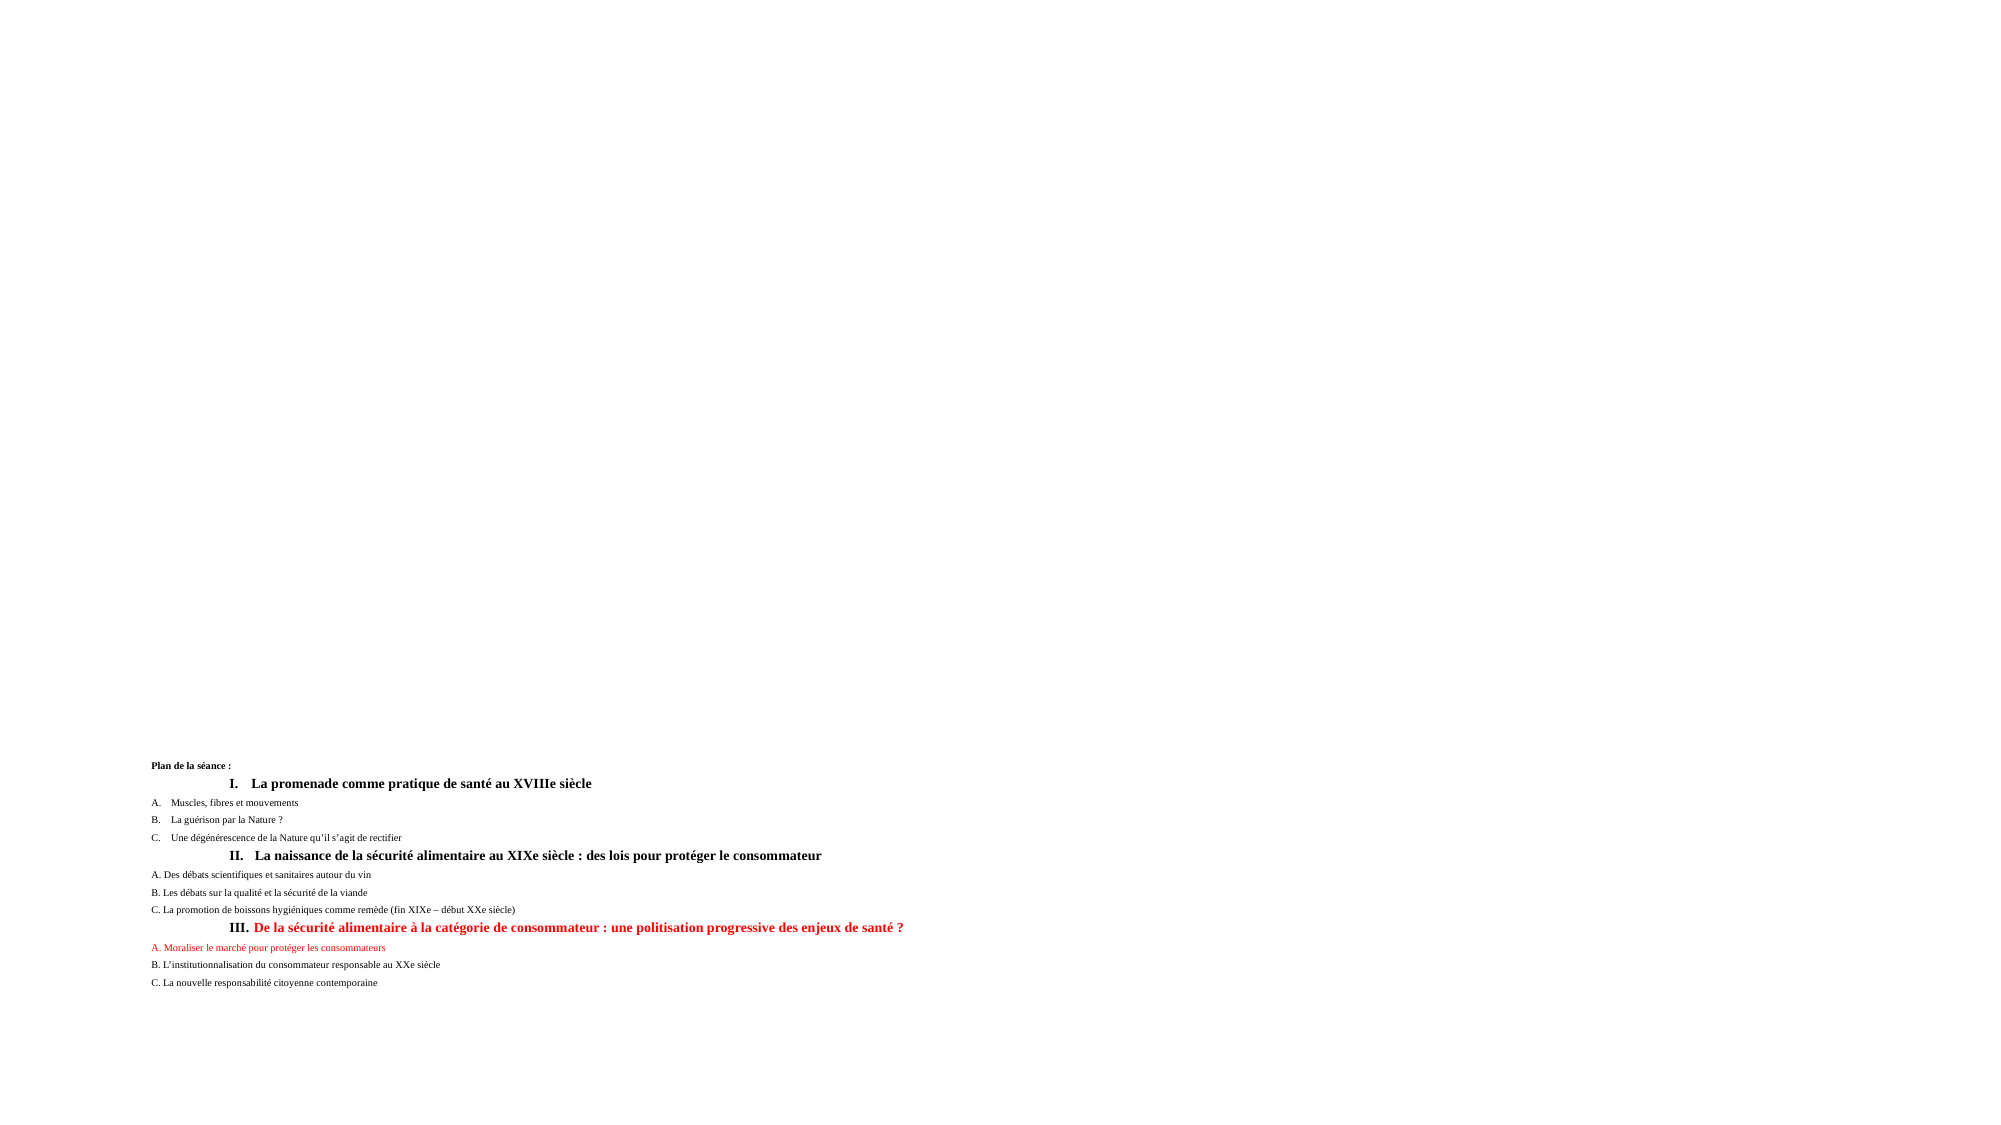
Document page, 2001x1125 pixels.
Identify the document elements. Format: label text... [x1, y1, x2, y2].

list Plan de la séance : La promenade comme pratique de santé au XVIIIe siècle Muscles, fibres et mouvements La guérison par la Nature ? Une dégénérescence de la Nature qu’il s’agit de rectifier La naissance de la sécurité alimentaire au XIXe siècle : des lois pour protéger le consommateur A. Des débats scientifiques et sanitaires autour du vin B. Les débats sur la qualité et la sécurité de la viande C. La promotion de boissons hygiéniques comme remède (fin XIXe – début XXe siècle) De la sécurité alimentaire à la catégorie de consommateur : une politisation progressive des enjeux de santé ? A. Moraliser le marché pour protéger les consommateurs B. L’institutionnalisation du consommateur responsable au XXe siècle C. La nouvelle responsabilité citoyenne contemporaine [28, 29, 1972, 1096]
